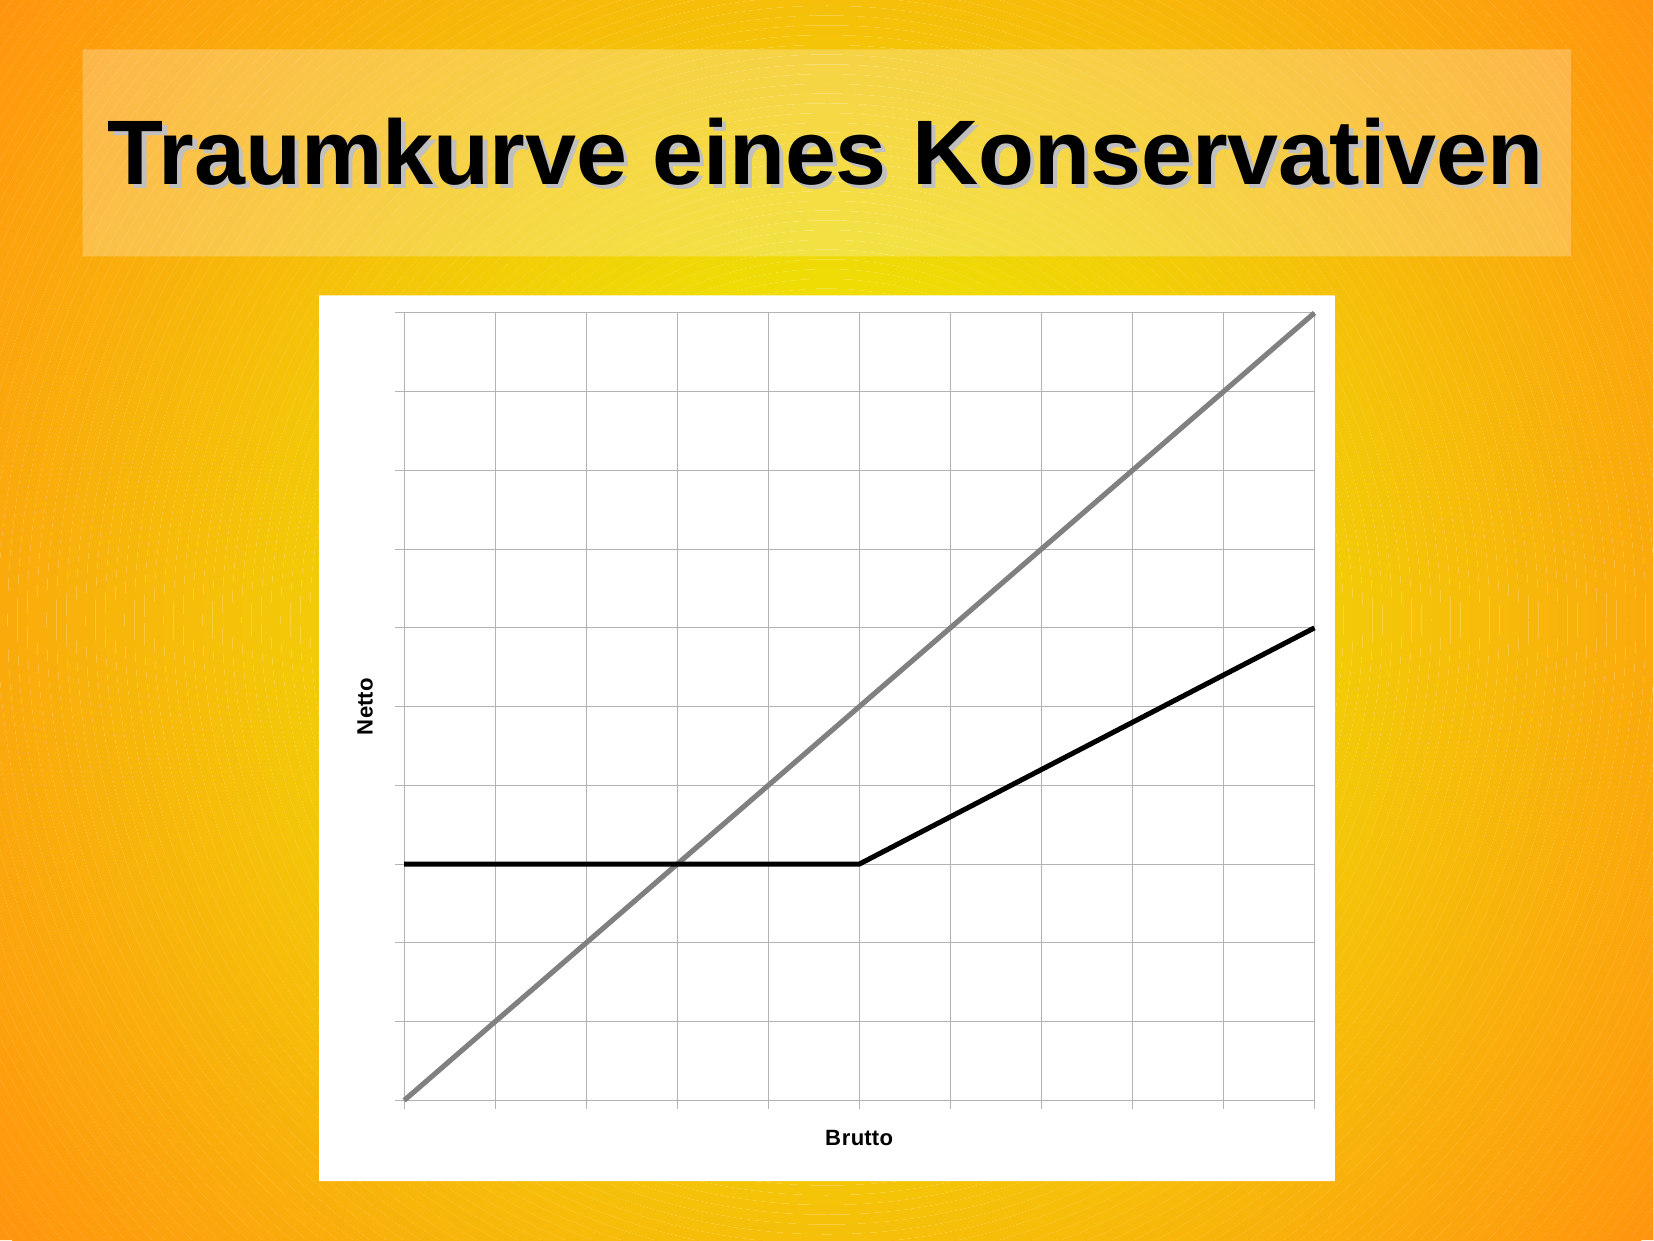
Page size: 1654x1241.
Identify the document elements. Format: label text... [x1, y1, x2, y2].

title Traumkurve eines Konservativen [82, 49, 1571, 257]
chart [319, 295, 1335, 1182]
